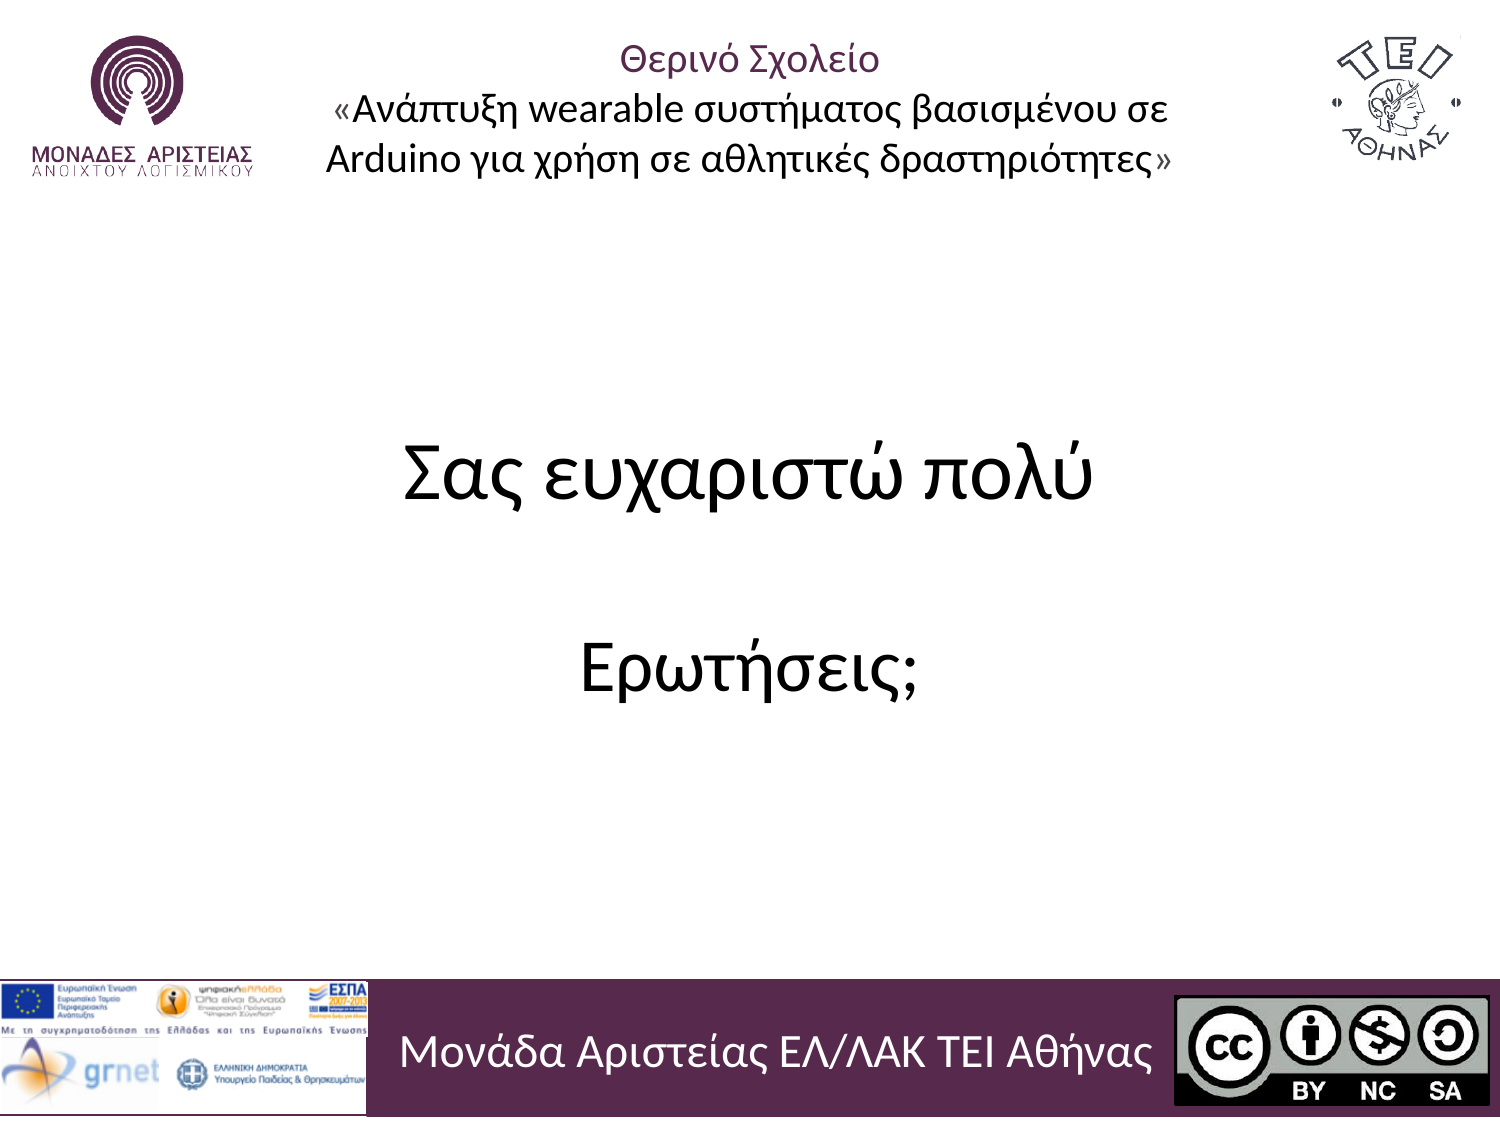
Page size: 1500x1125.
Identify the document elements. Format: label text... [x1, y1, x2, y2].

picture [0, 982, 368, 1113]
picture [175, 1057, 366, 1092]
picture [1174, 995, 1490, 1106]
title Σας ευχαριστώ πολύ Ερωτήσεις; [218, 408, 1282, 709]
text_box Μονάδα Αριστείας ΕΛ/ΛΑΚ ΤΕΙ Αθήνας [383, 992, 1488, 1105]
picture [1331, 35, 1461, 167]
picture [31, 36, 253, 177]
text_box Θερινό Σχολείο «Ανάπτυξη wearable συστήματος βασισμένου σε Arduino για χρήση σε αθλητικές δραστηριότητες» [280, 22, 1220, 190]
